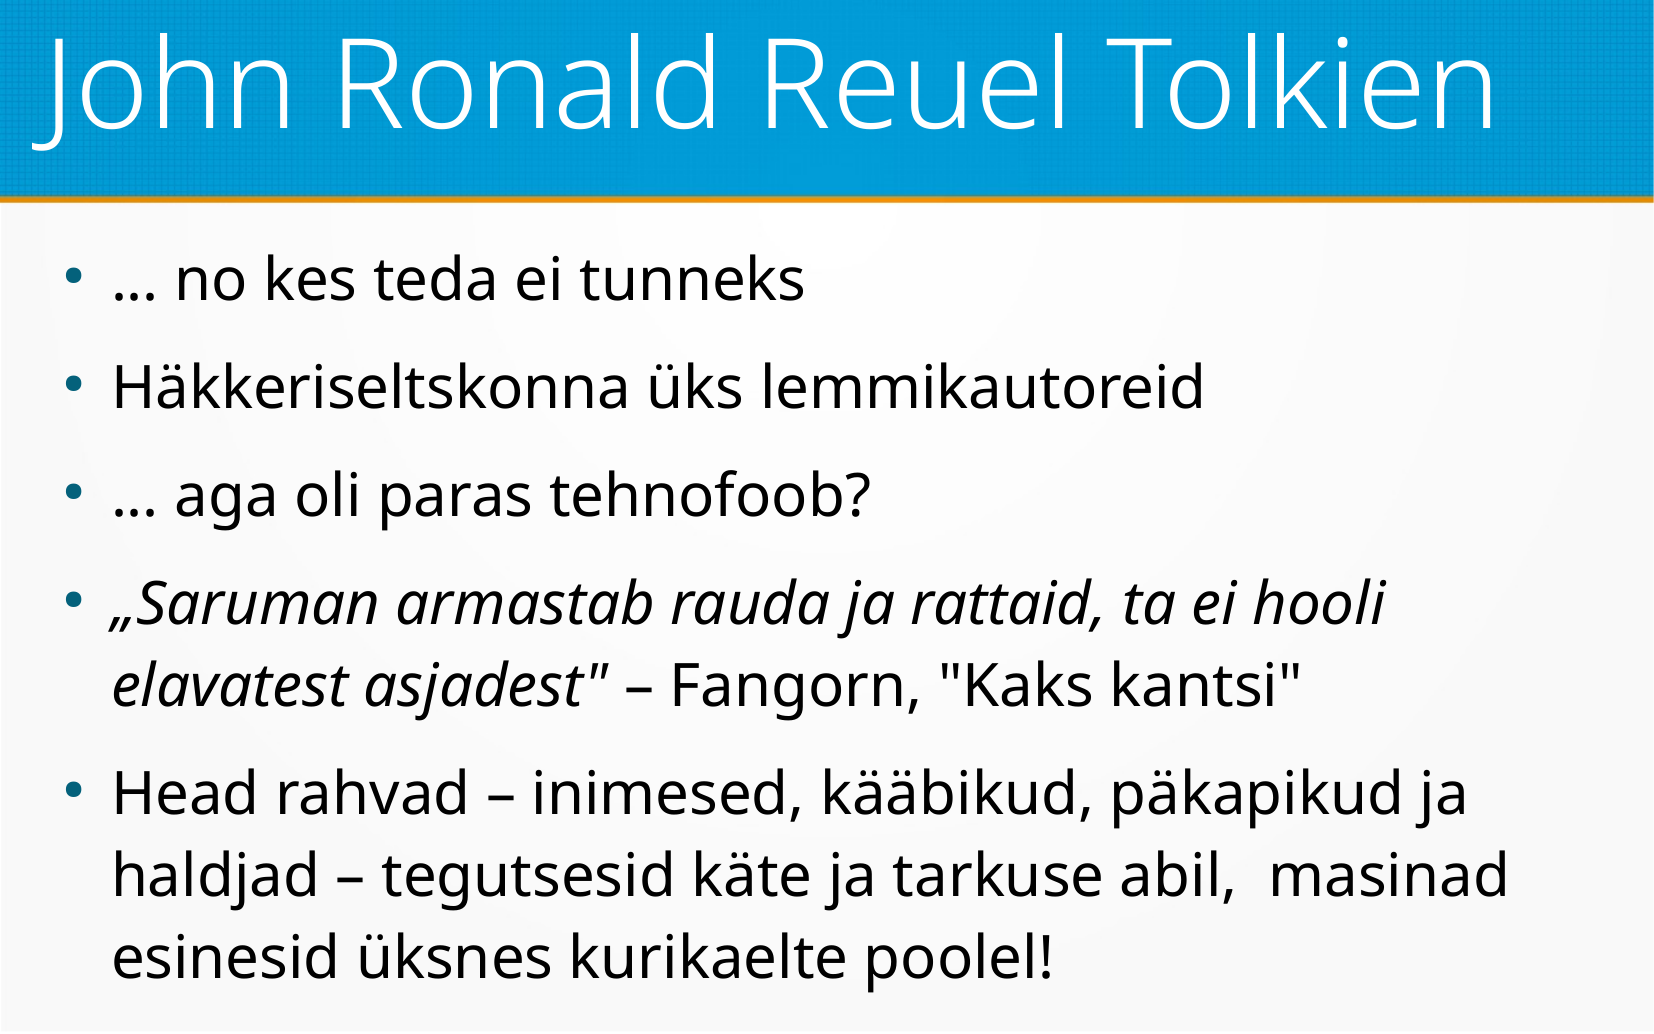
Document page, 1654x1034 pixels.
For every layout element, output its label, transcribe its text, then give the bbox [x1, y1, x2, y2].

title John Ronald Reuel Tolkien [43, 0, 1619, 166]
list ... no kes teda ei tunneks Häkkeriseltskonna üks lemmikautoreid ... aga oli paras tehnofoob? „Saruman armastab rauda ja rattaid, ta ei hooli elavatest asjadest" – Fangorn, "Kaks kantsi" Head rahvad – inimesed, kääbikud, päkapikud ja haldjad – tegutsesid käte ja tarkuse abil, masinad esinesid üksnes kurikaelte poolel! [47, 236, 1607, 1002]
picture [0, 195, 1654, 1034]
